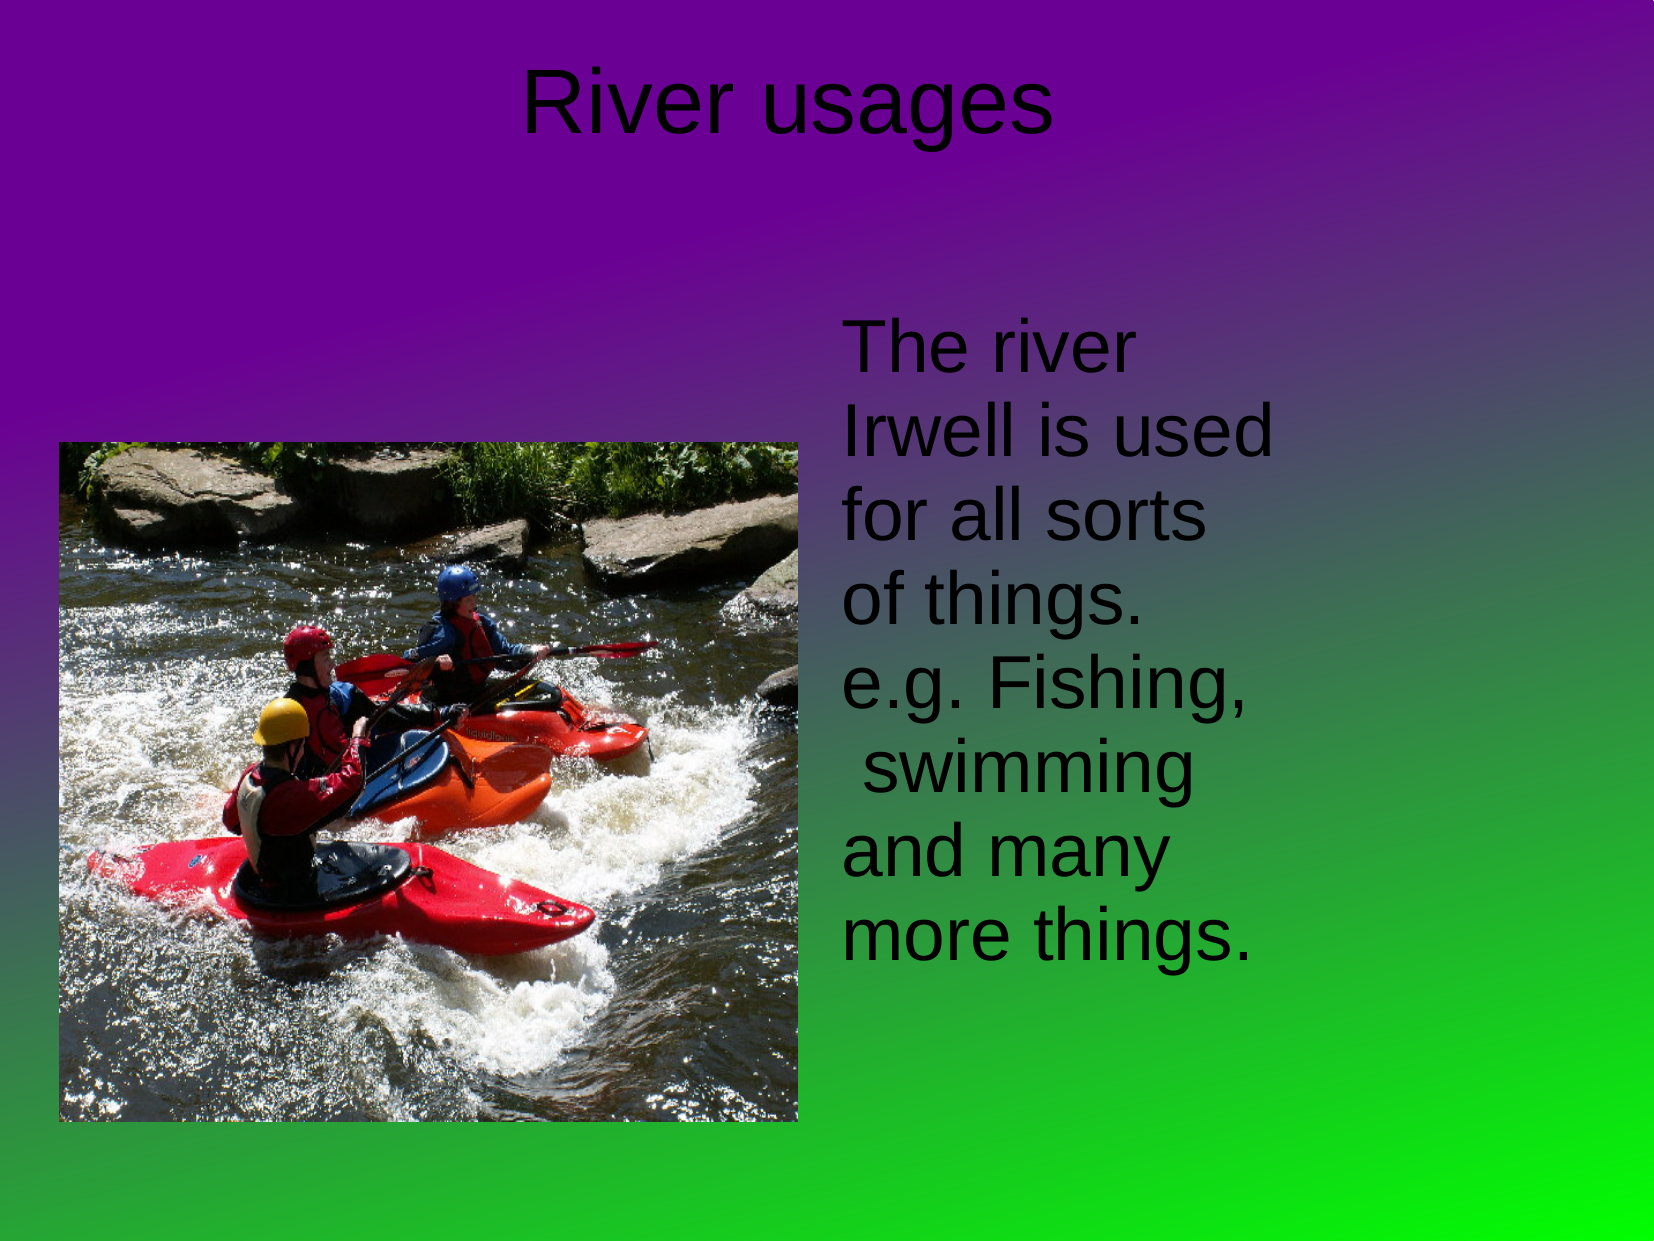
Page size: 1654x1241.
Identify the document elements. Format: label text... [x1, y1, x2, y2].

text_box The river Irwell is used for all sorts of things. e.g. Fishing, swimming and many more things. [826, 297, 1300, 1027]
title River usages [82, 49, 1571, 257]
picture [59, 442, 798, 1123]
